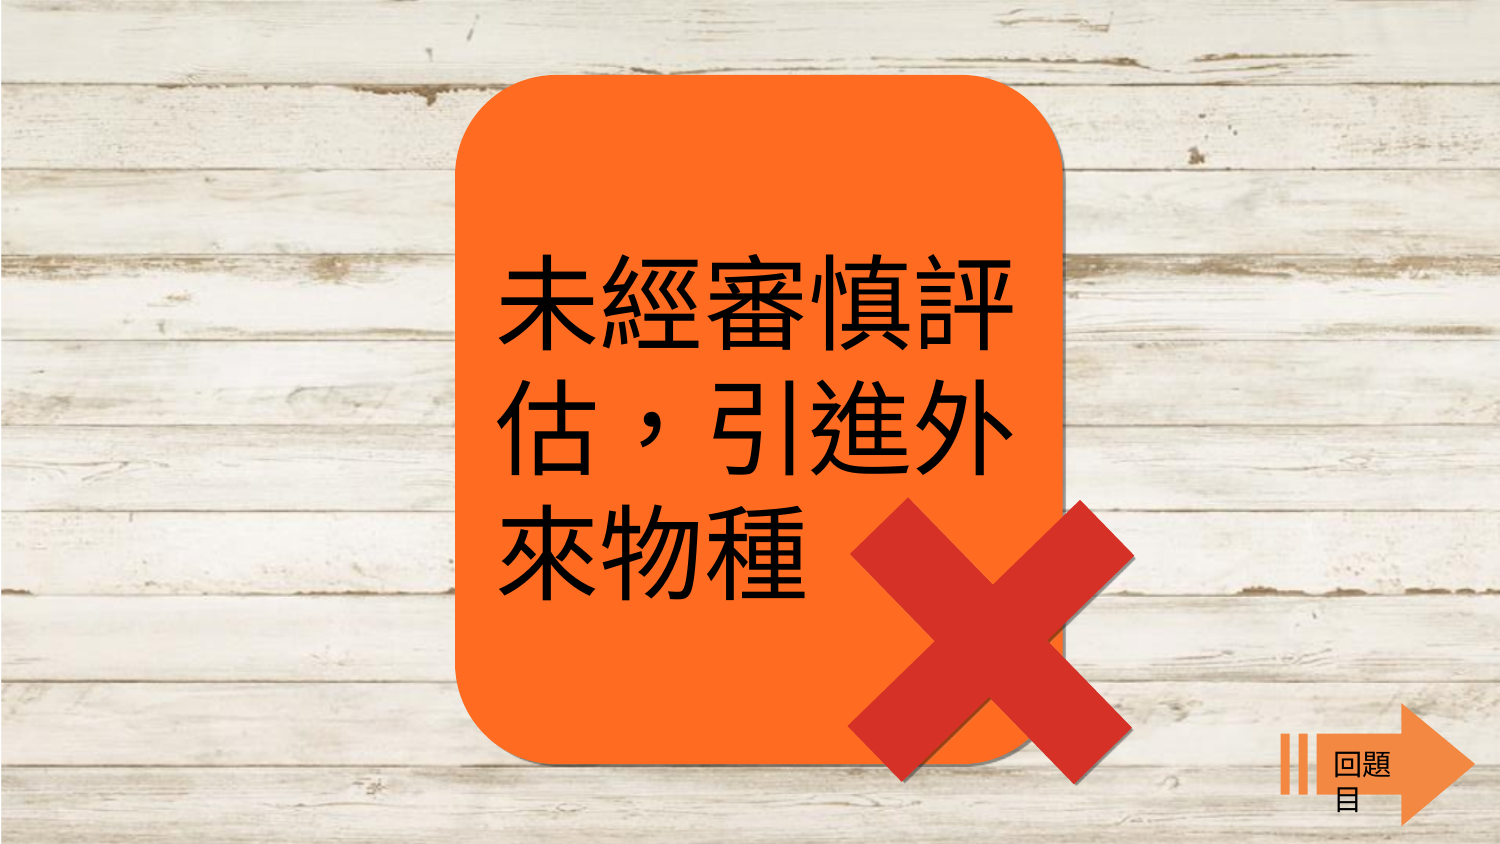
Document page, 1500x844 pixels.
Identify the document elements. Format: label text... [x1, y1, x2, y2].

text_box [1280, 733, 1290, 795]
text_box 回題目 [1318, 738, 1437, 790]
text_box [455, 74, 1135, 785]
text_box [1298, 733, 1308, 795]
picture [0, 0, 1500, 844]
text_box 未經審慎評估，引進外來物種 [480, 230, 1045, 625]
text_box [1316, 703, 1476, 827]
text_box [1340, 790, 1355, 794]
